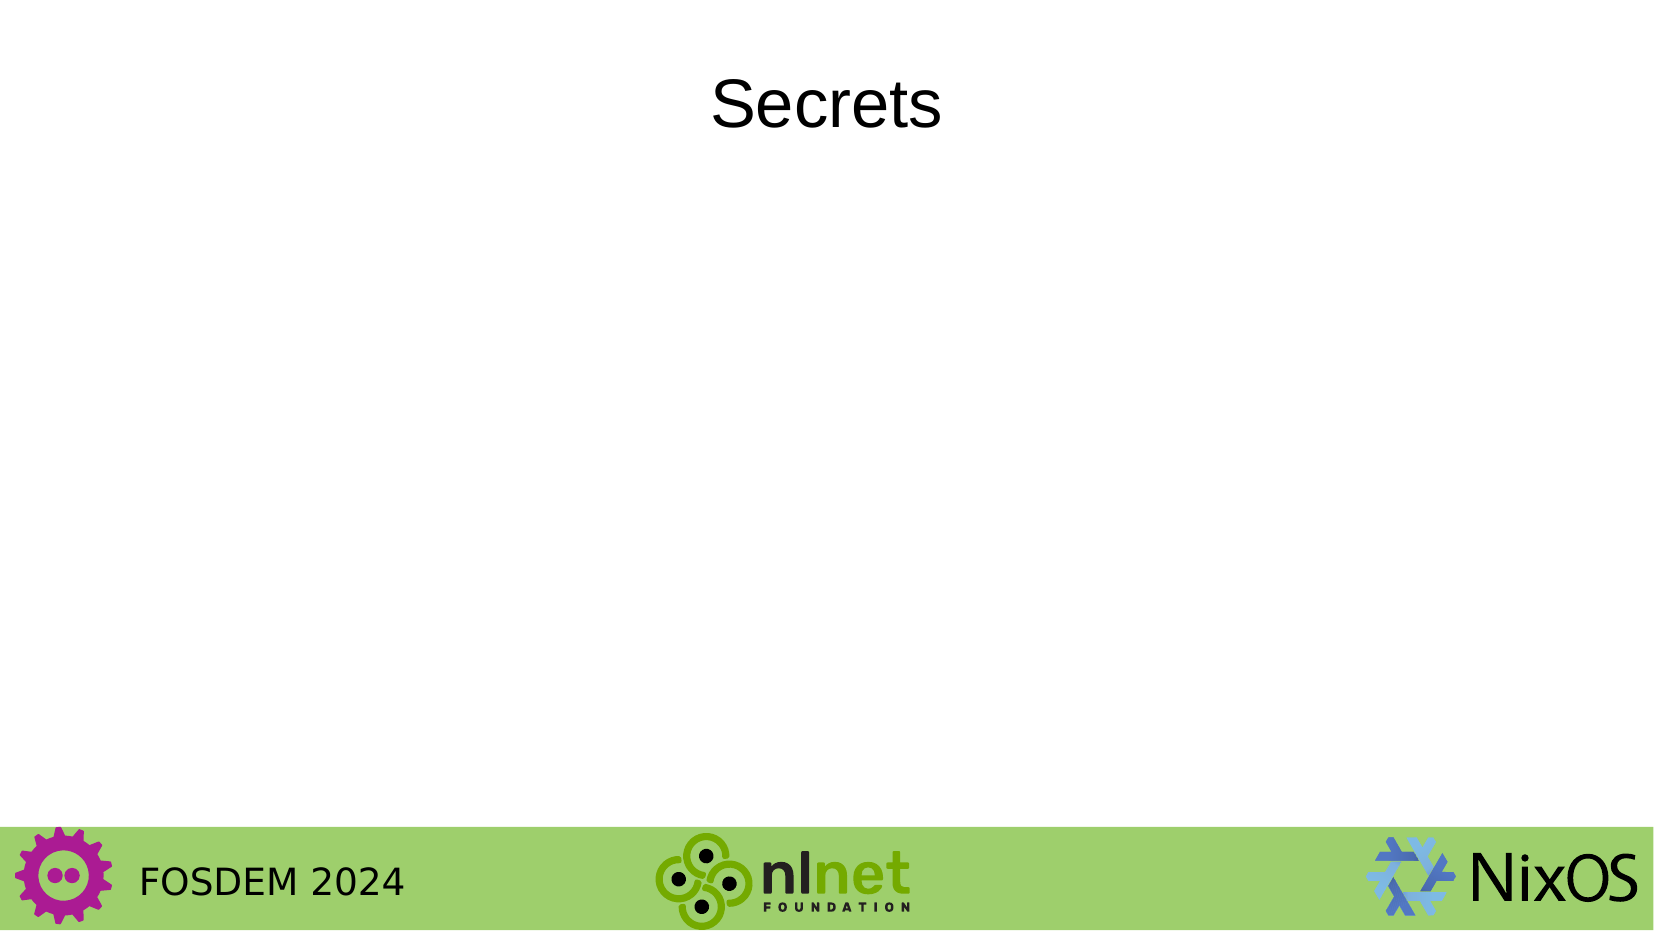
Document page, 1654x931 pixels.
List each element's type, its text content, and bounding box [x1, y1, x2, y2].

title Secrets [88, 29, 1565, 178]
